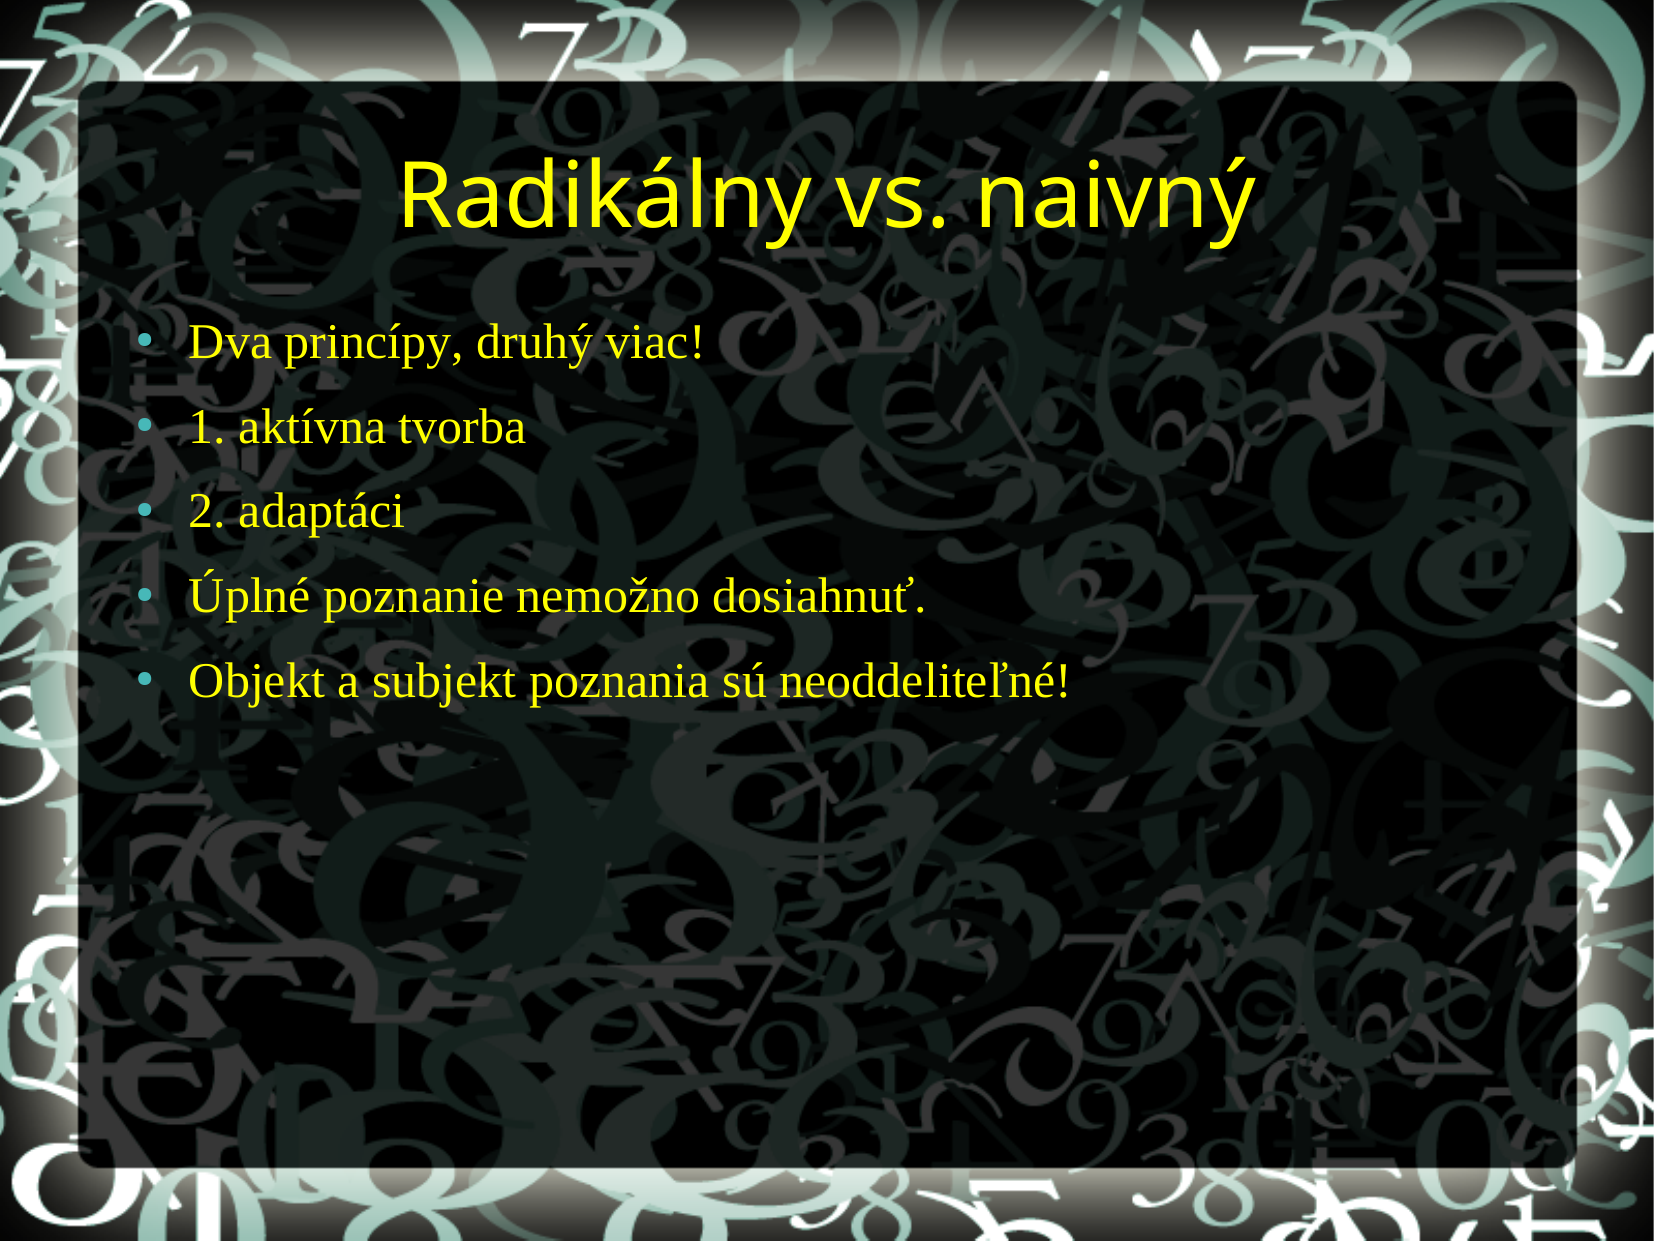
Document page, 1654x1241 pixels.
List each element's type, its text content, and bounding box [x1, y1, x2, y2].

picture [0, 0, 1654, 1241]
title Radikálny vs. naivný [82, 88, 1571, 296]
list Dva princípy, druhý viac! 1. aktívna tvorba 2. adaptáci Úplné poznanie nemožno dosiahnuť. Objekt a subjekt poznania sú neoddeliteľné! [118, 313, 1542, 1034]
